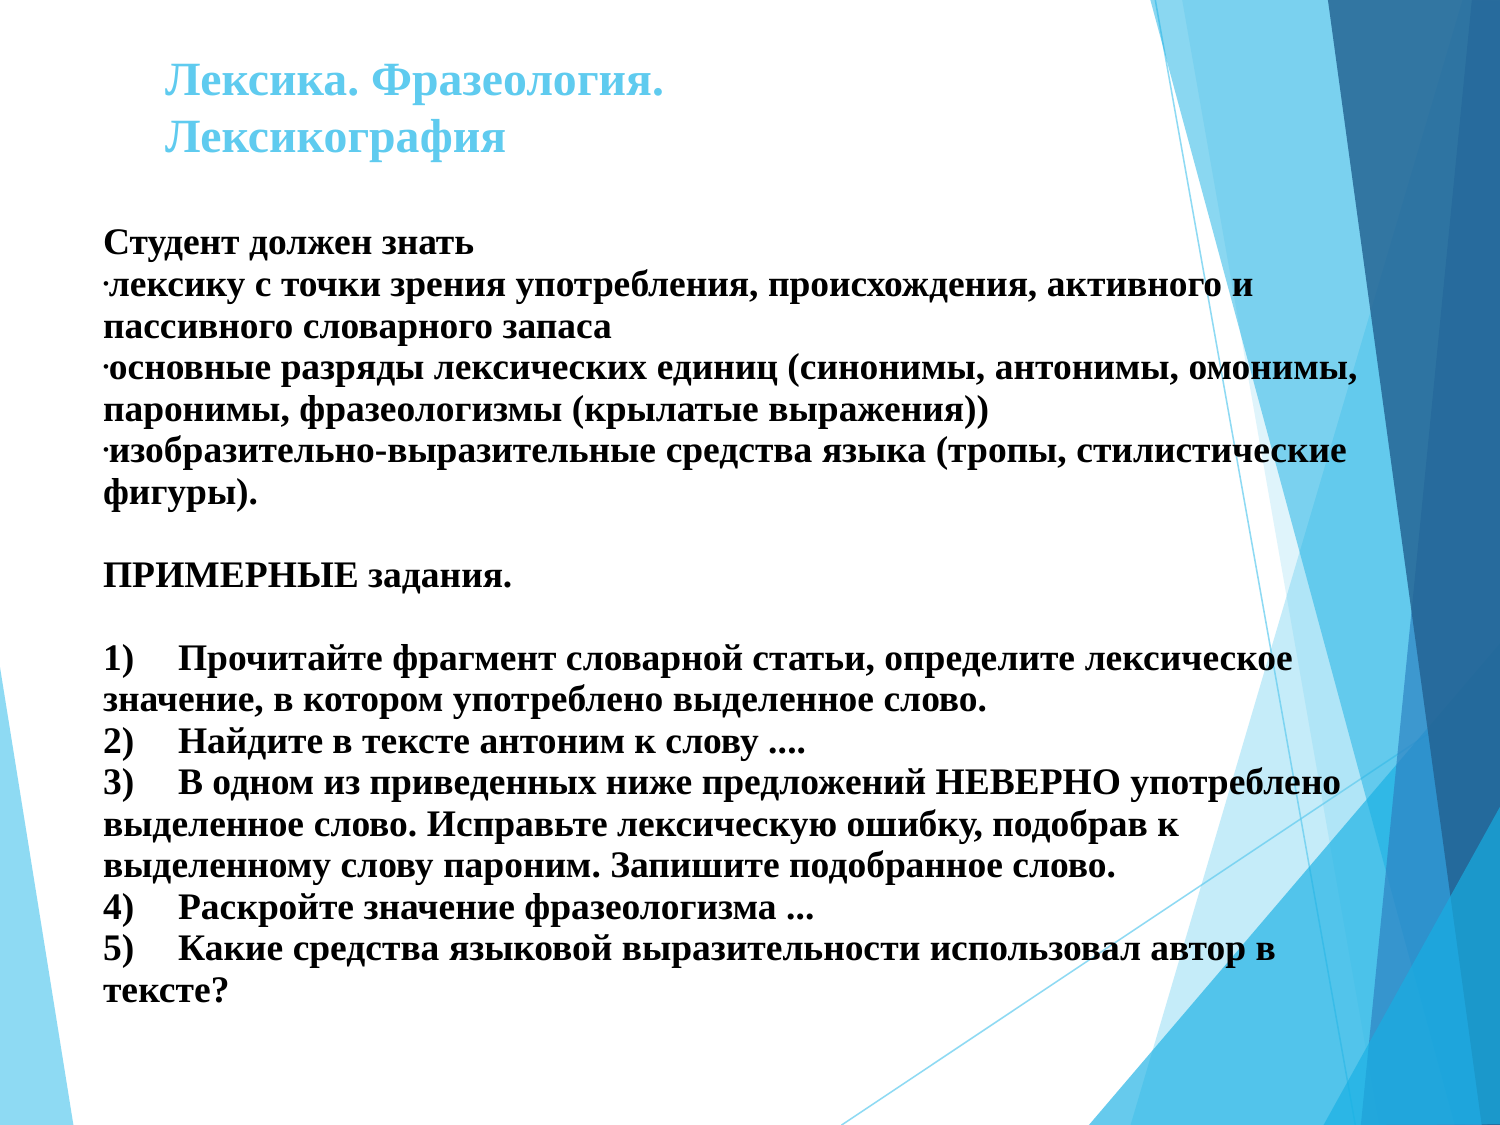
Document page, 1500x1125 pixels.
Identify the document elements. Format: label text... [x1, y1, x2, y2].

text_box Студент должен знать лексику с точки зрения употребления, происхождения, активного и пассивного словарного запаса основные разряды лексических единиц (синонимы, антонимы, омонимы, паронимы, фразеологизмы (крылатые выражения)) изобразительно-выразительные средства языка (тропы, стилистические фигуры). ПРИМЕРНЫЕ задания. 1) Прочитайте фрагмент словарной статьи, определите лексическое значение, в котором употреблено выделенное слово. 2) Найдите в тексте антоним к слову .... 3) В одном из приведенных ниже предложений НЕВЕРНО употреблено выделенное слово. Исправьте лексическую ошибку, подобрав к выделенному слову пароним. Запишите подобранное слово. 4) Раскройте значение фразеологизма ... 5) Какие средства языковой выразительности использовал автор в тексте? [88, 172, 1400, 1018]
title Лексика. Фразеология. Лексикография [150, 39, 1500, 228]
